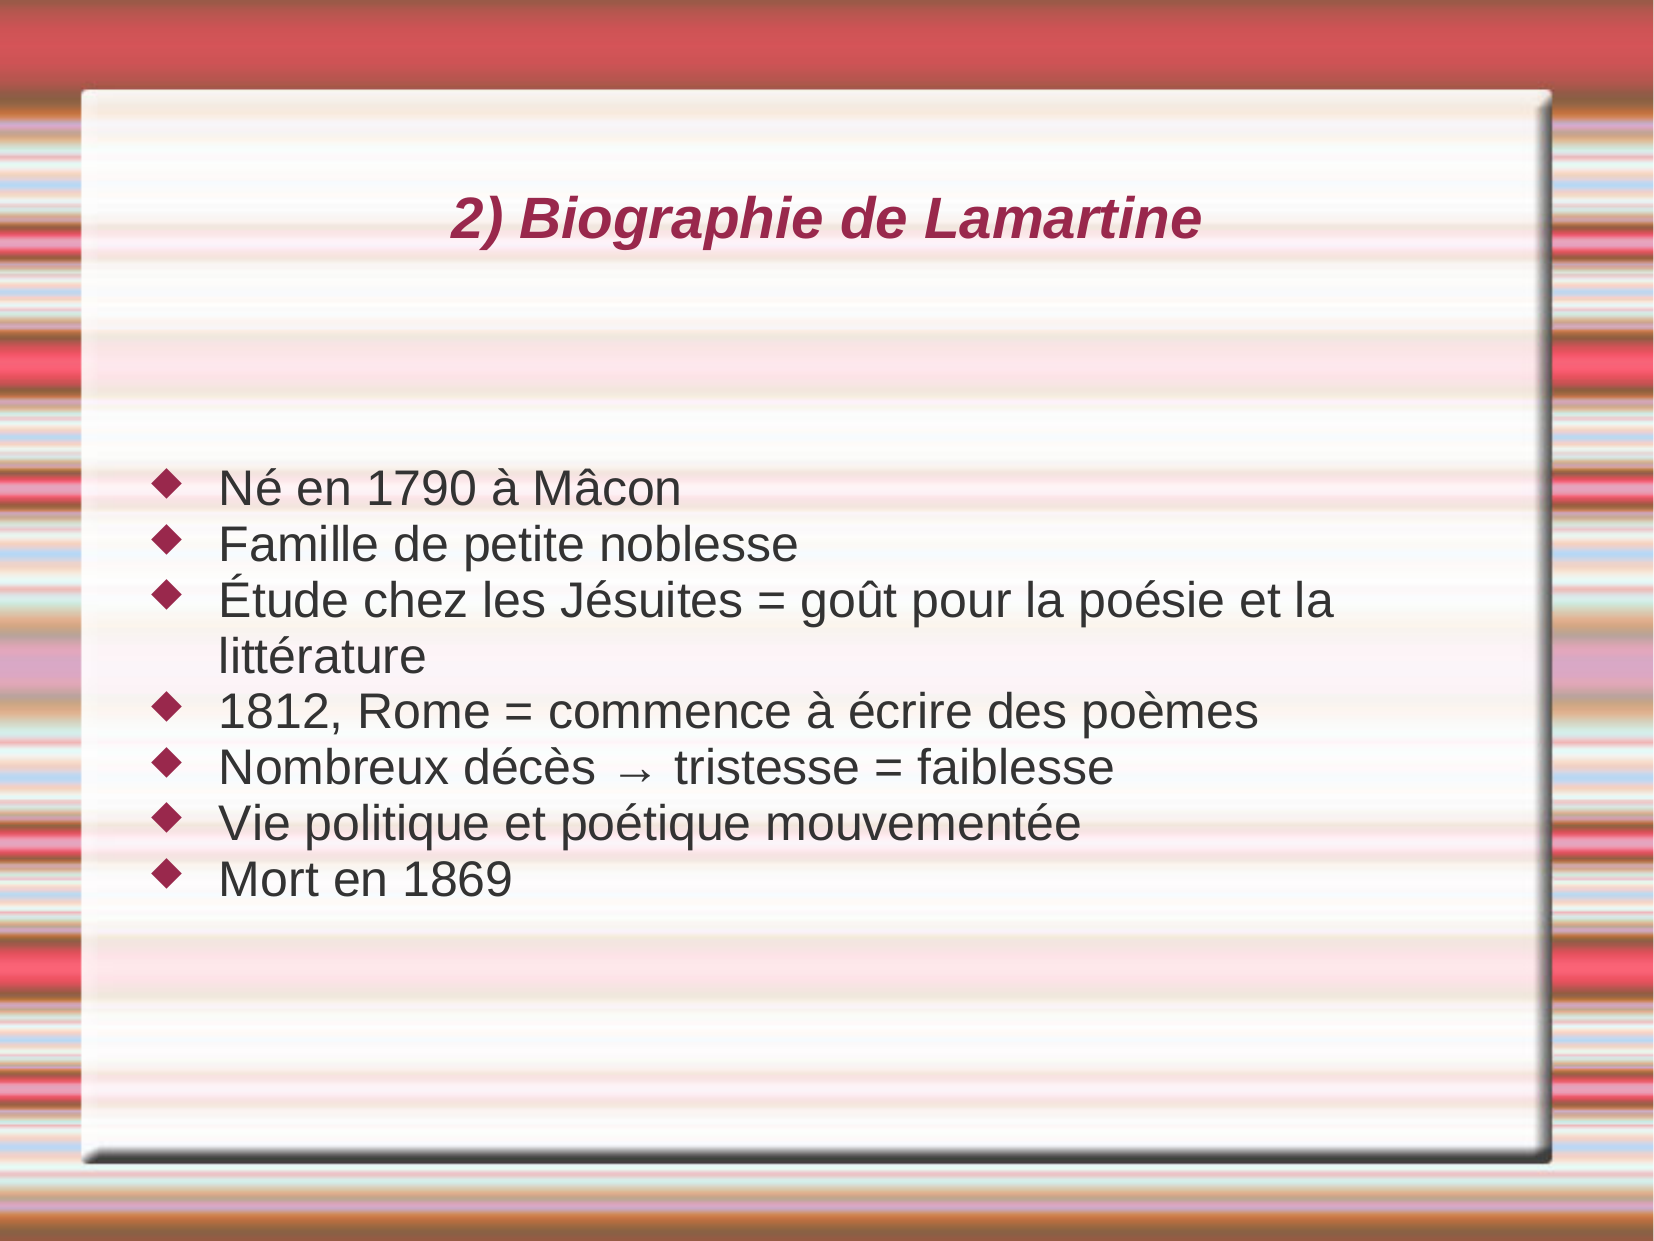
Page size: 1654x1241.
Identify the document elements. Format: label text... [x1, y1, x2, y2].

list Né en 1790 à Mâcon Famille de petite noblesse Étude chez les Jésuites = goût pour la poésie et la littérature 1812, Rome = commence à écrire des poèmes Nombreux décès → tristesse = faiblesse Vie politique et poétique mouvementée Mort en 1869 [136, 460, 1518, 907]
picture [0, 0, 1654, 1241]
title 2) Biographie de Lamartine [121, 114, 1534, 322]
